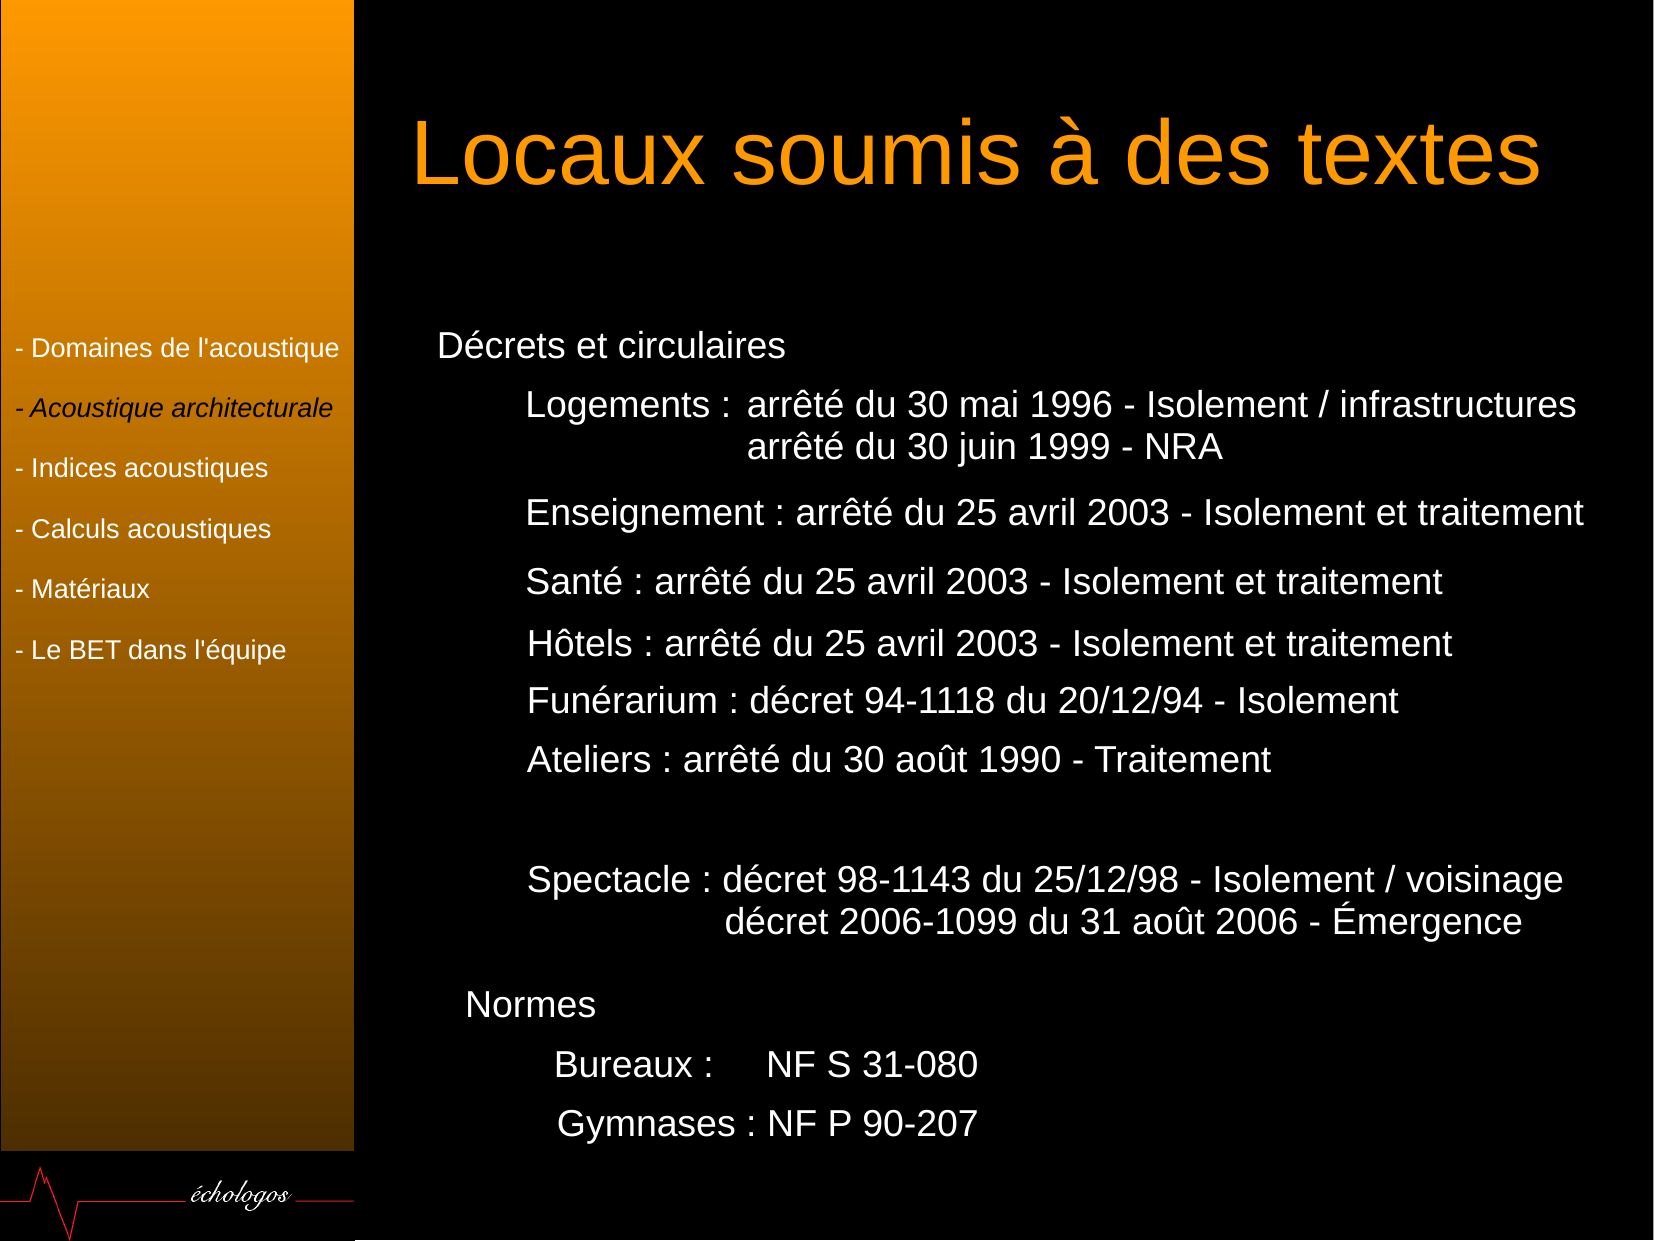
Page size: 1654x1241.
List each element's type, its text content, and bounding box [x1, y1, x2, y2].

text_box Funérarium : décret 94-1118 du 20/12/94 - Isolement [512, 671, 1415, 729]
text_box Ateliers : arrêté du 30 août 1990 - Traitement [512, 730, 1287, 788]
text_box Décrets et circulaires [422, 317, 836, 375]
text_box Bureaux : NF S 31-080 [539, 1035, 1004, 1093]
text_box Enseignement : arrêté du 25 avril 2003 - Isolement et traitement [510, 484, 1600, 542]
text_box Santé : arrêté du 25 avril 2003 - Isolement et traitement [510, 553, 1459, 611]
text_box Gymnases : NF P 90-207 [542, 1094, 994, 1152]
picture [0, 1166, 355, 1241]
text_box Logements : arrêté du 30 mai 1996 - Isolement / infrastructures arrêté du 30 juin 1999 - NRA [510, 376, 1593, 476]
text_box Normes [450, 976, 717, 1034]
text_box Hôtels : arrêté du 25 avril 2003 - Isolement et traitement [512, 614, 1468, 672]
text_box Spectacle : décret 98-1143 du 25/12/98 - Isolement / voisinage décret 2006-1099 du 31 août 2006 - Émergence [512, 850, 1654, 950]
text_box - Domaines de l'acoustique - Acoustique architecturale - Indices acoustiques - Calculs acoustiques - Matériaux - Le BET dans l'équipe [0, 325, 355, 755]
title Locaux soumis à des textes [383, 56, 1571, 250]
